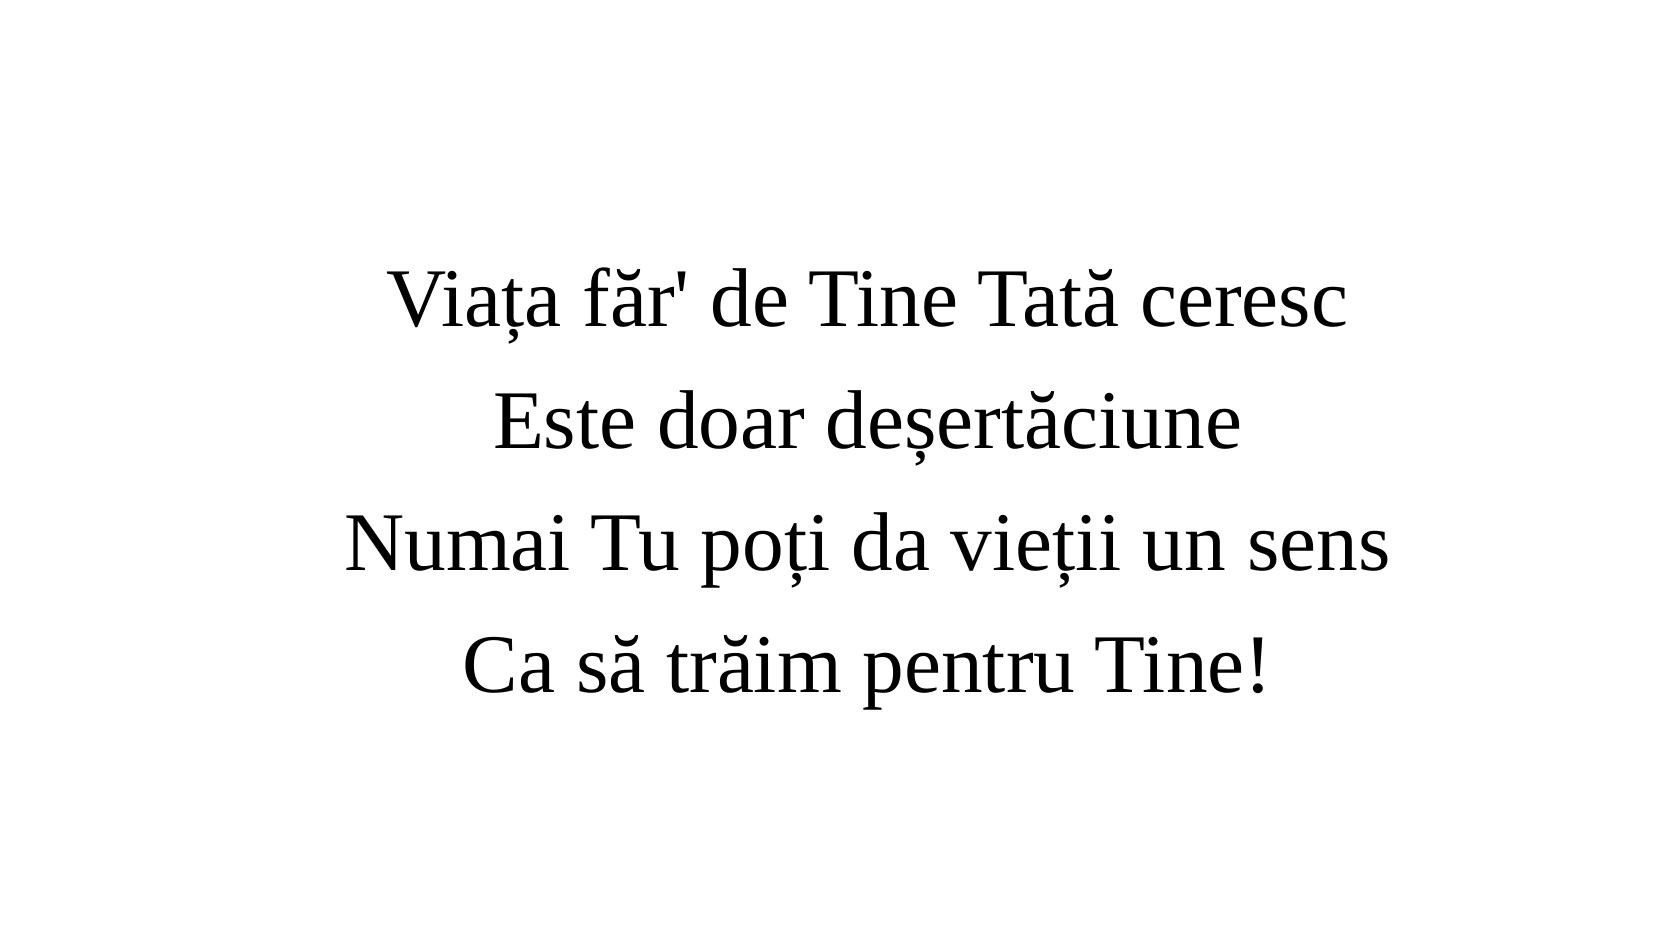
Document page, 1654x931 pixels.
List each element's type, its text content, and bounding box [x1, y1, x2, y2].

subtitle Viața făr' de Tine Tată ceresc Este doar deșertăciune Numai Tu poți da vieții un sens Ca să trăim pentru Tine! [153, 243, 1583, 710]
